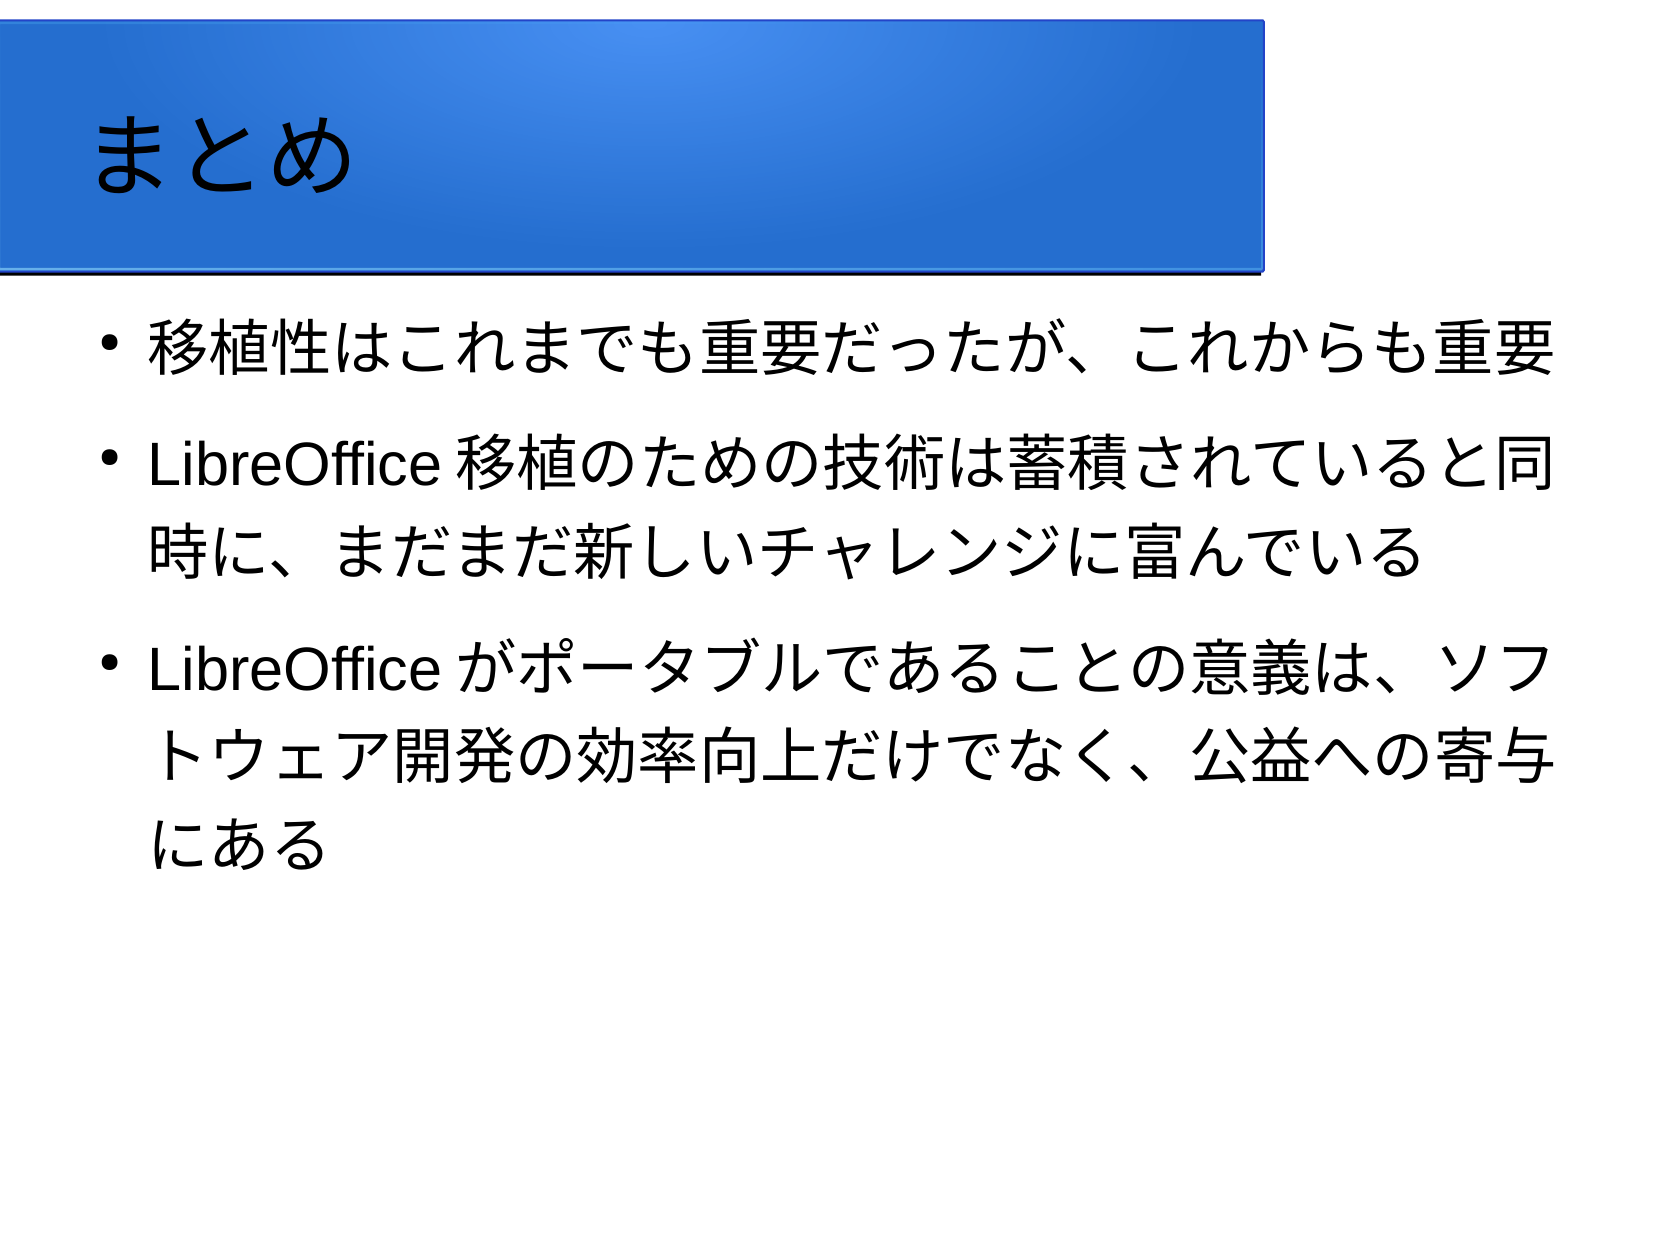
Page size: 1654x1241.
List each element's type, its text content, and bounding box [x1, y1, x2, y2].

list 移植性はこれまでも重要だったが、これからも重要 LibreOffice移植のための技術は蓄積されていると同時に、まだまだ新しいチャレンジに富んでいる LibreOfficeがポータブルであることの意義は、ソフトウェア開発の効率向上だけでなく、公益への寄与にある [82, 299, 1571, 1019]
title まとめ [82, 47, 1235, 252]
